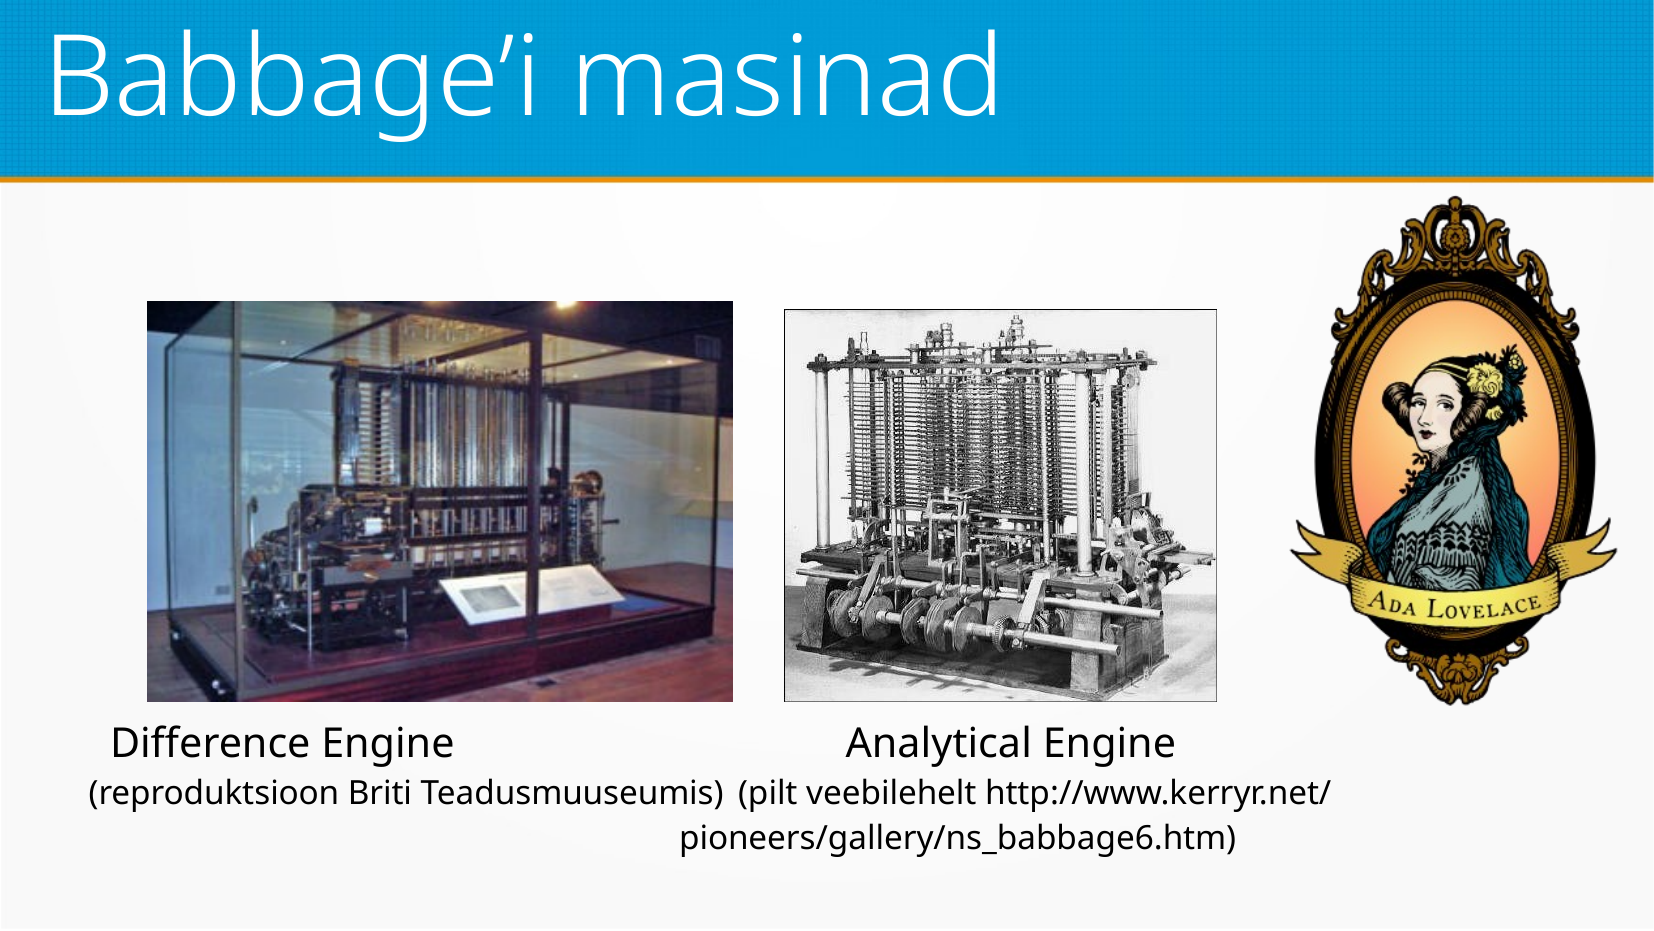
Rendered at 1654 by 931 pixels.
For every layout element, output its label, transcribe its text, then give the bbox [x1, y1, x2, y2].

text_box Difference Engine Analytical Engine (reproduktsioon Briti Teadusmuuseumis) (pilt veebilehelt http://www.kerryr.net/ pioneers/gallery/ns_babbage6.htm) [82, 681, 1412, 892]
title Babbage’i masinad [43, 0, 1619, 149]
picture [0, 175, 1654, 931]
